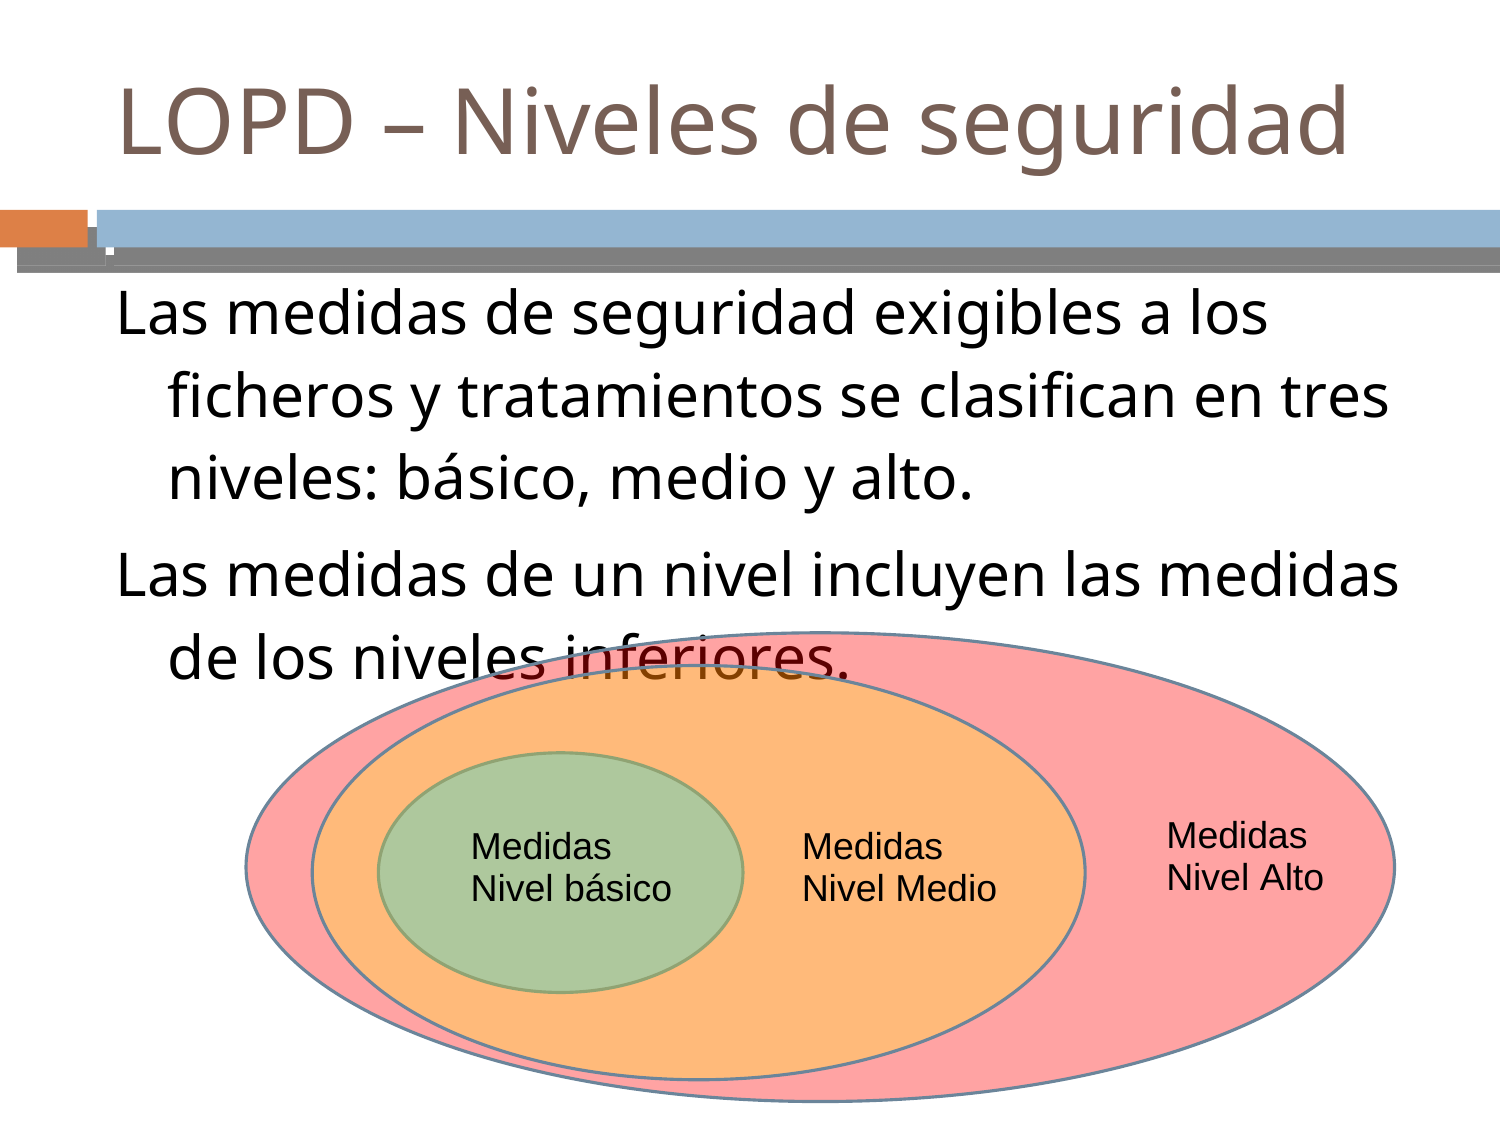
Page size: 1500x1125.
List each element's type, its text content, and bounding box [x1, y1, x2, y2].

text_box [246, 632, 1395, 1102]
list Las medidas de seguridad exigibles a los ficheros y tratamientos se clasifican en tres niveles: básico, medio y alto. Las medidas de un nivel incluyen las medidas de los niveles inferiores. [100, 262, 1438, 1001]
text_box Medidas Nivel Medio [787, 817, 1031, 917]
text_box Medidas Nivel Alto [1151, 806, 1351, 906]
text_box Medidas Nivel básico [455, 817, 688, 917]
title LOPD – Niveles de seguridad [100, 37, 1438, 201]
